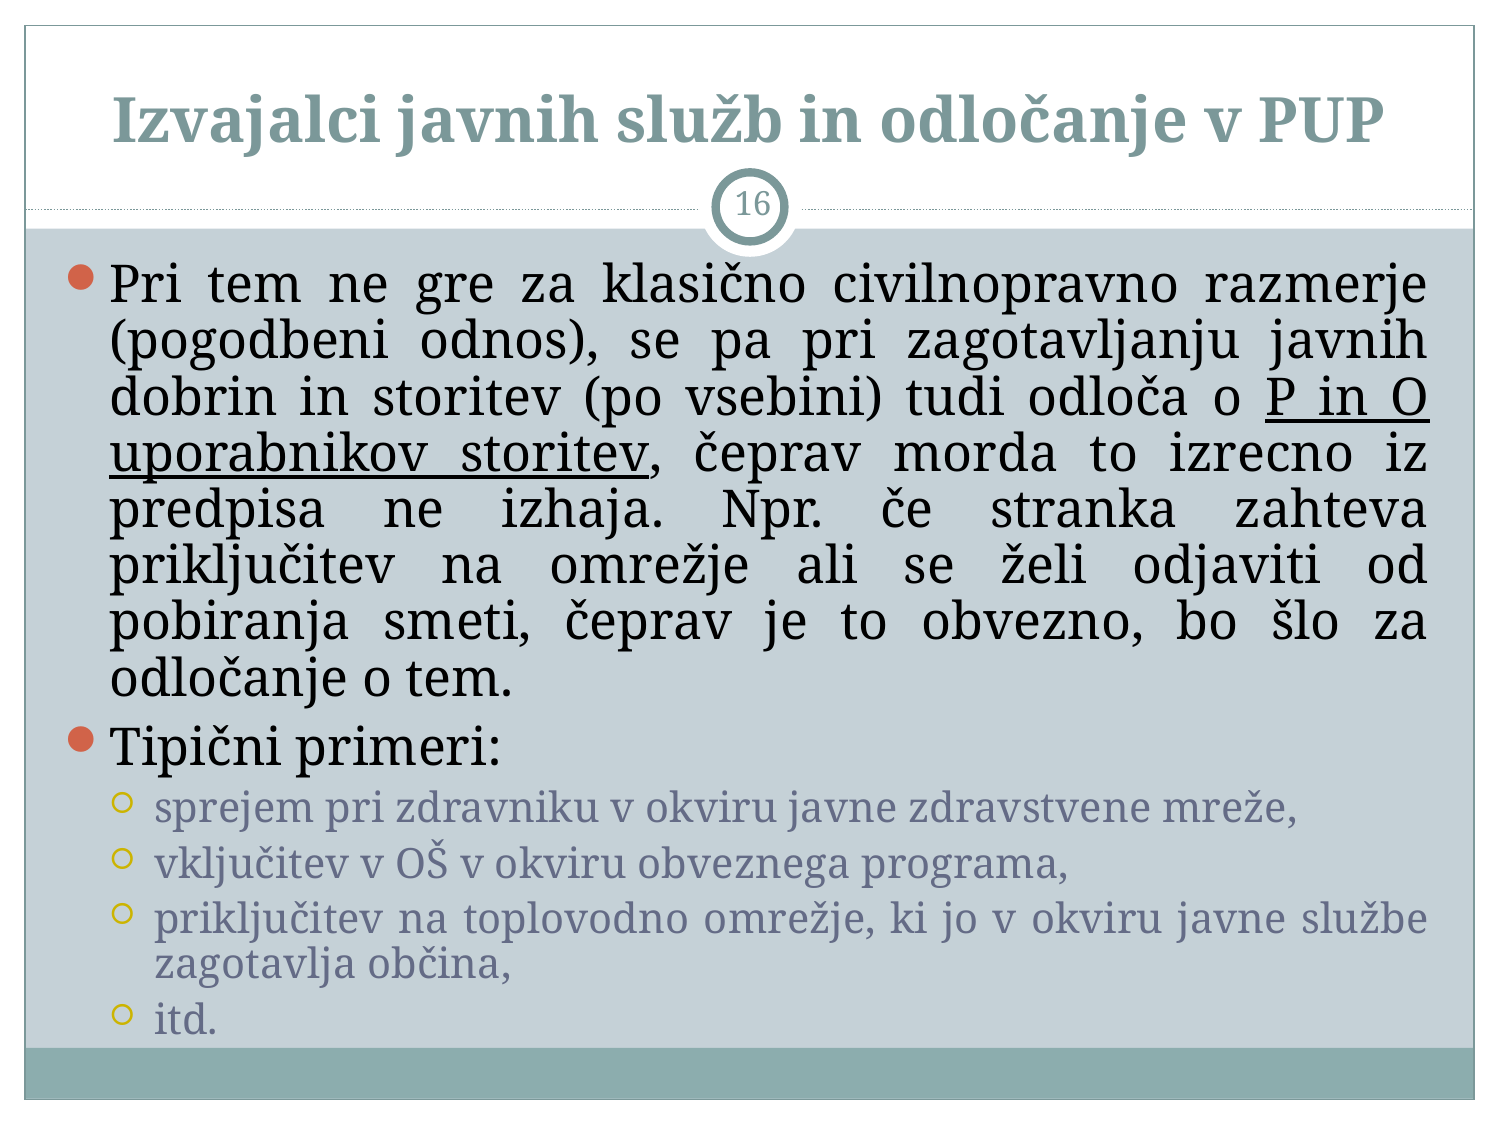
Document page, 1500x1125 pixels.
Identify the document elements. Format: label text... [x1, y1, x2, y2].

title Izvajalci javnih služb in odločanje v PUP [49, 37, 1450, 162]
text_box <number> [715, 168, 791, 241]
list Pri tem ne gre za klasično civilnopravno razmerje (pogodbeni odnos), se pa pri zagotavljanju javnih dobrin in storitev (po vsebini) tudi odloča o P in O uporabnikov storitev, čeprav morda to izrecno iz predpisa ne izhaja. Npr. če stranka zahteva priključitev na omrežje ali se želi odjaviti od pobiranja smeti, čeprav je to obvezno, bo šlo za odločanje o tem. Tipični primeri: sprejem pri zdravniku v okviru javne zdravstvene mreže, vključitev v OŠ v okviru obveznega programa, priključitev na toplovodno omrežje, ki jo v okviru javne službe zagotavlja občina, itd. [49, 250, 1445, 1047]
